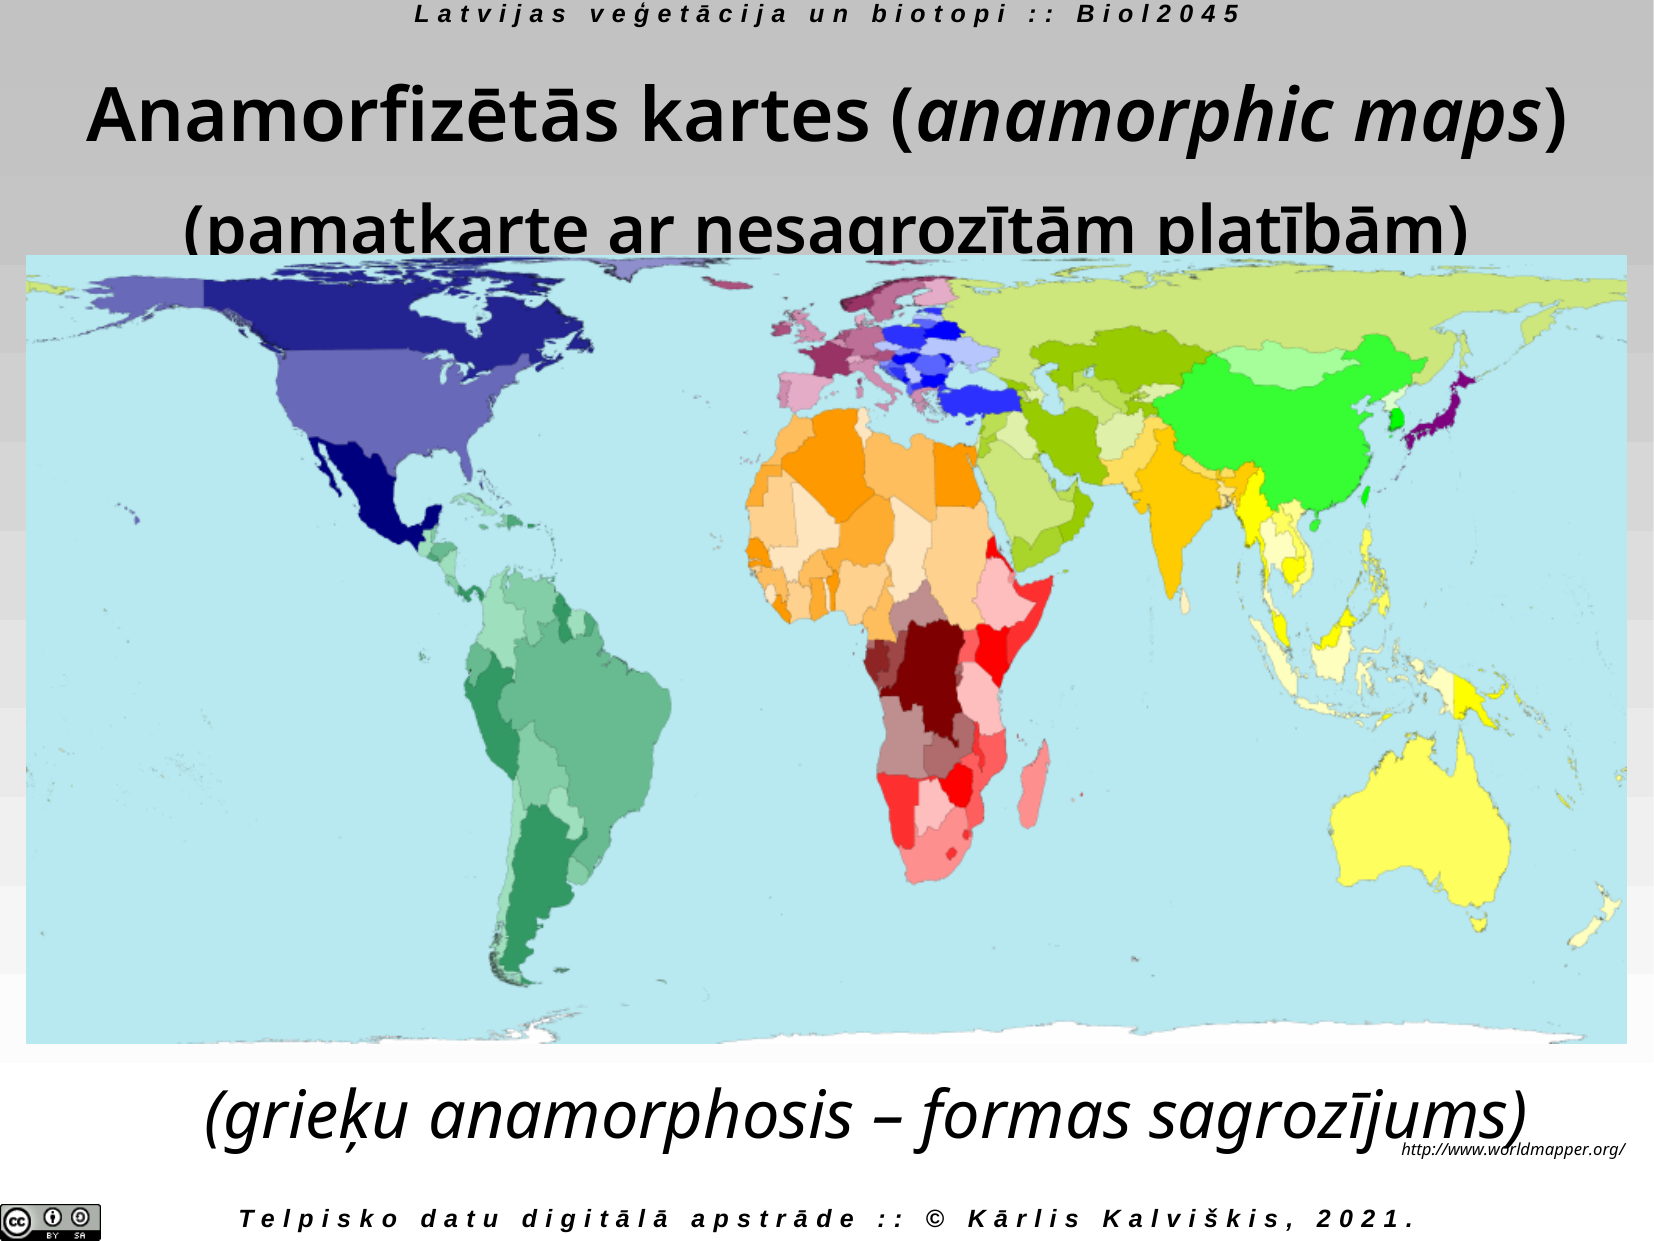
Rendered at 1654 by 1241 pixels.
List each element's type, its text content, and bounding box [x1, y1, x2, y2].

title Anamorfizētās kartes (anamorphic maps) (pamatkarte ar nesagrozītām platībām) [29, 40, 1625, 255]
text_box http://www.worldmapper.org/ [1400, 1140, 1626, 1161]
text_box (grieķu anamorphosis – formas sagrozījums) [204, 1072, 1450, 1153]
picture [0, 0, 1654, 1241]
